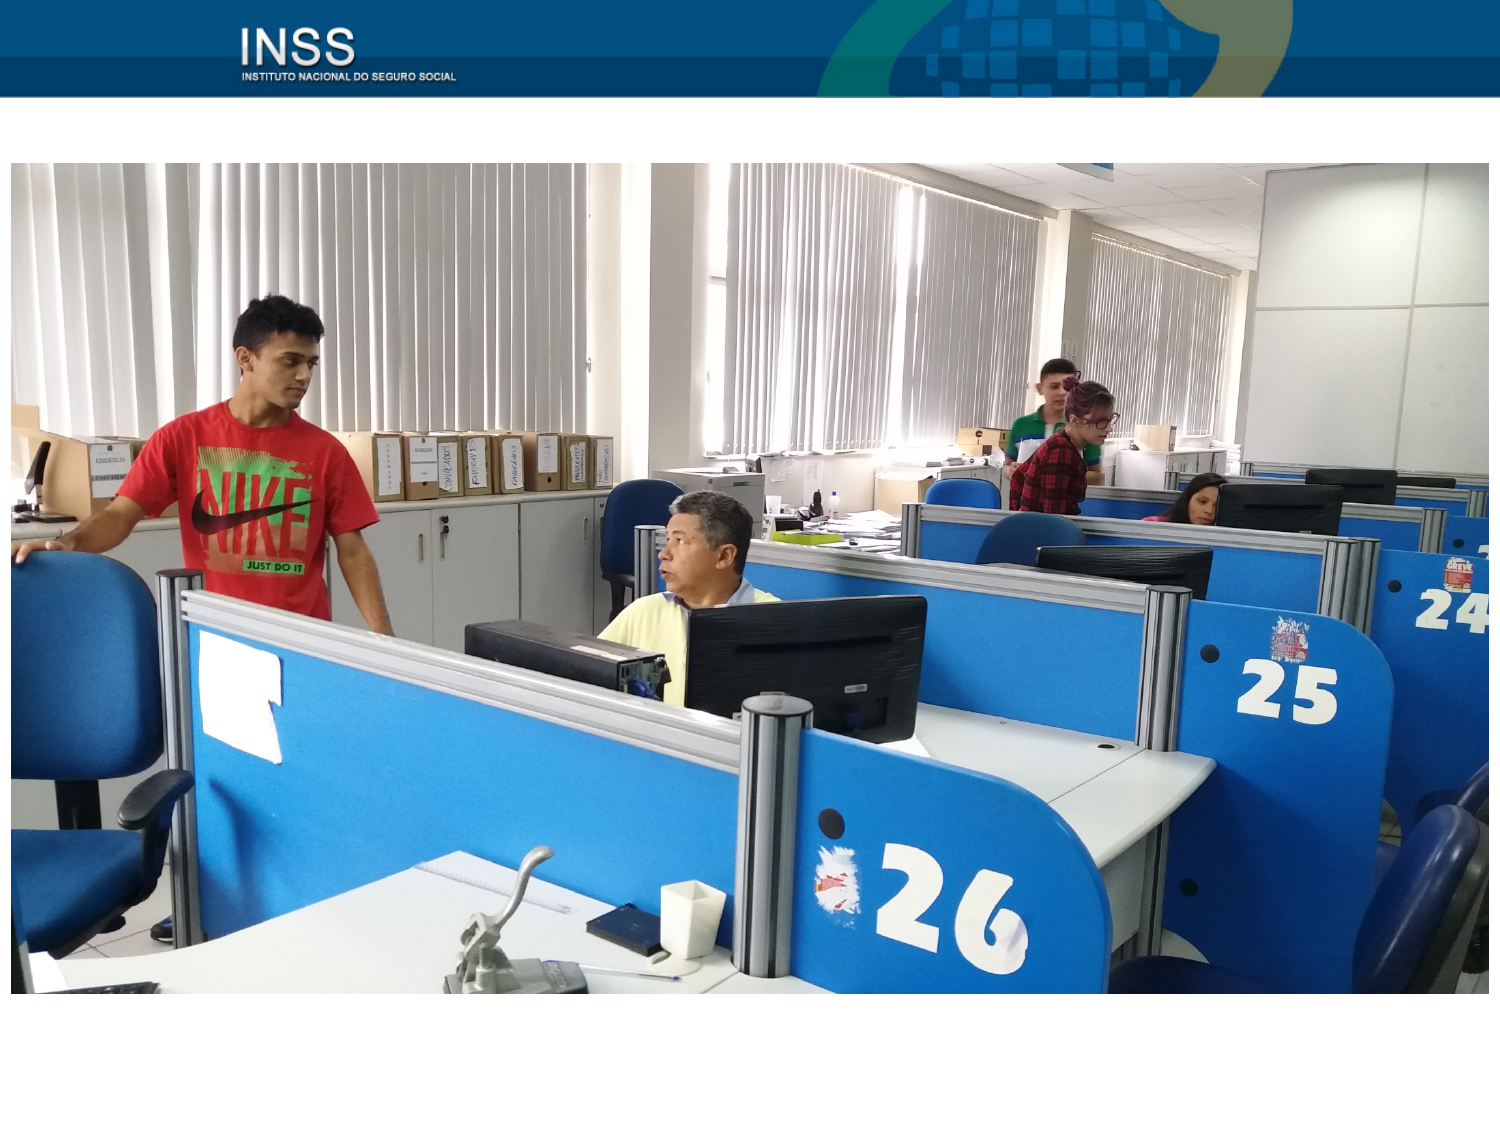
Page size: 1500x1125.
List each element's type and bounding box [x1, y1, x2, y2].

picture [11, 163, 1489, 994]
picture [0, 0, 1500, 98]
